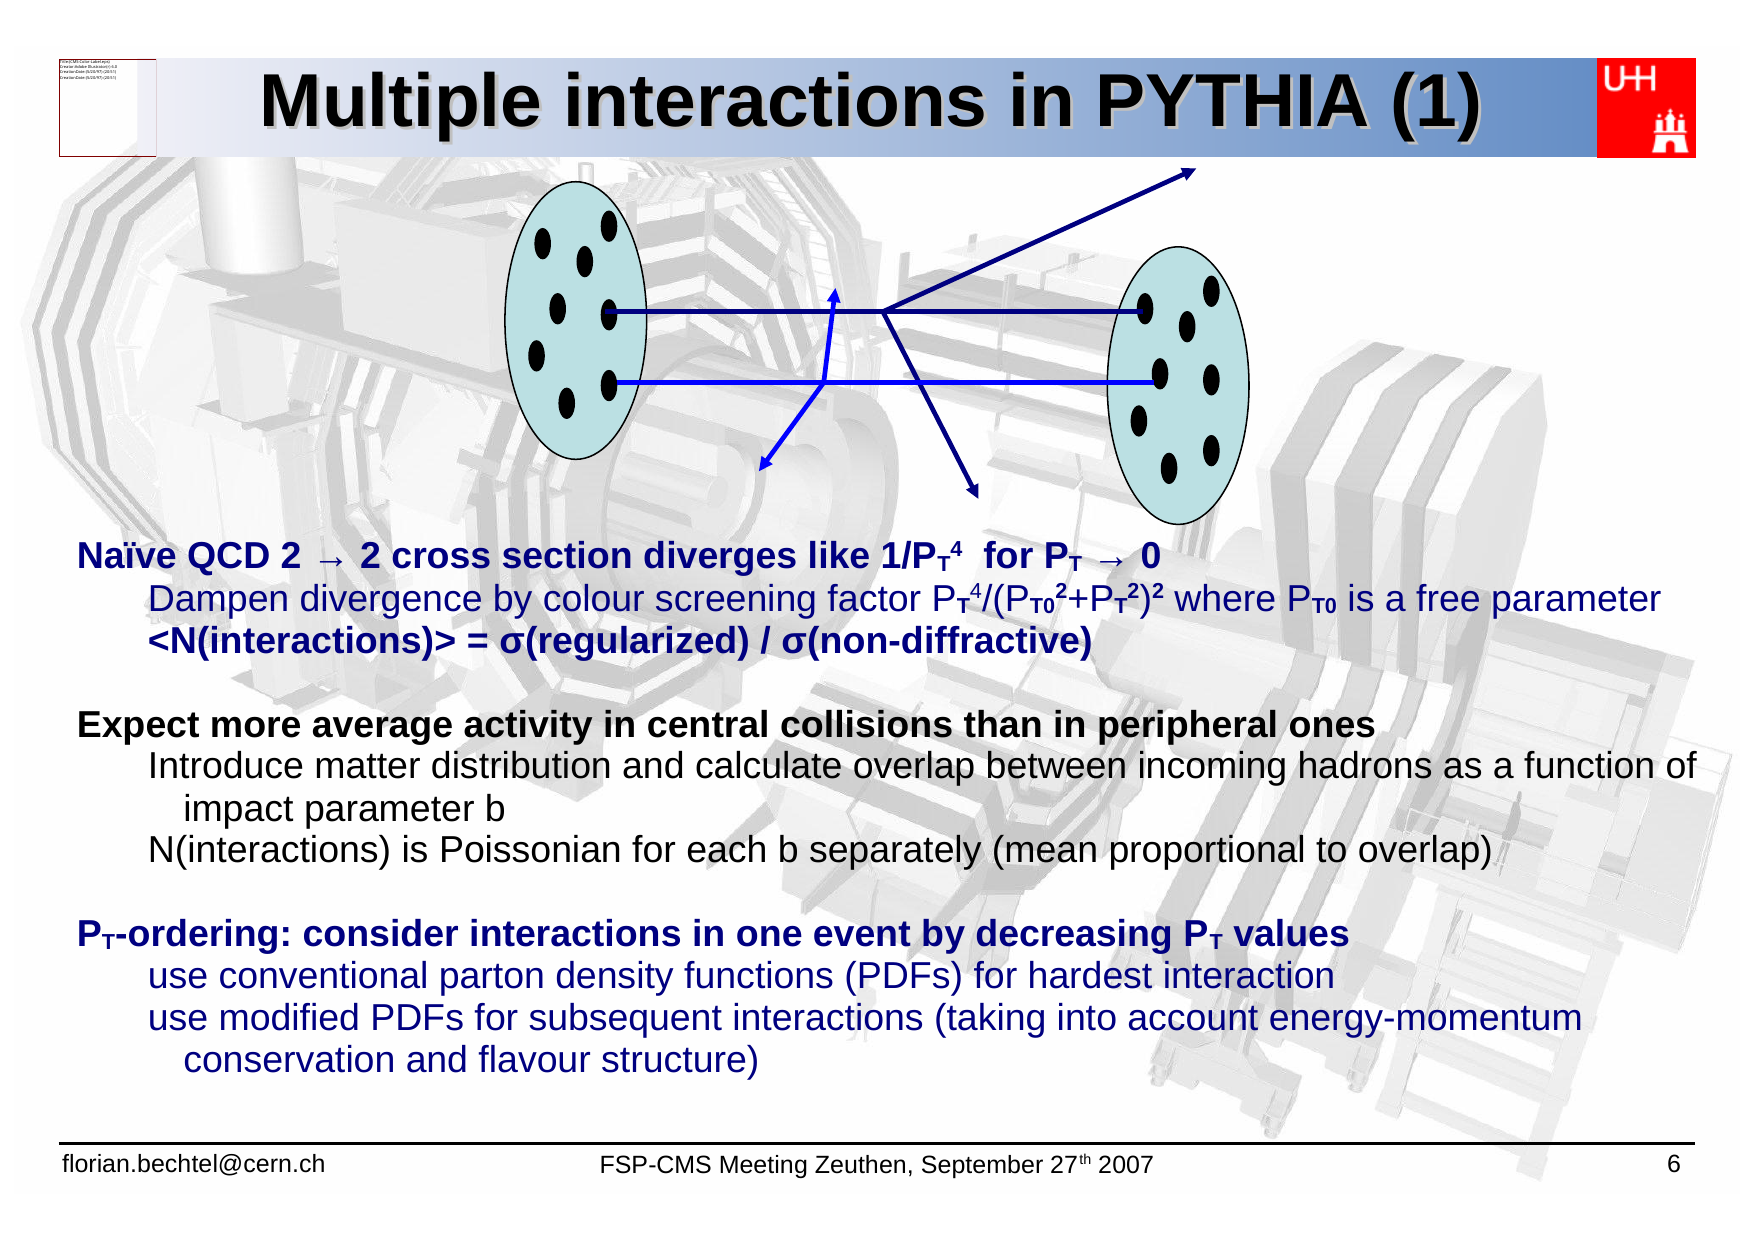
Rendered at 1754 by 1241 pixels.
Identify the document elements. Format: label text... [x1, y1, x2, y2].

text_box [504, 181, 647, 460]
picture [14, 46, 1740, 1194]
text_box <number> [1652, 1150, 1696, 1182]
text_box [1107, 246, 1250, 525]
text_box Naïve QCD 2 → 2 cross section diverges like 1/PT4 for PT → 0 Dampen divergence by colour screening factor PT4/(PT02+PT2)2 where PT0 is a free parameter <N(interactions)> = σ(regularized) / σ(non-diffractive) Expect more average activity in central collisions than in peripheral ones Introduce matter distribution and calculate overlap between incoming hadrons as a function of impact parameter b N(interactions) is Poissonian for each b separately (mean proportional to overlap) PT-ordering: consider interactions in one event by decreasing PT values use conventional parton density functions (PDFs) for hardest interaction use modified PDFs for subsequent interactions (taking into account energy-momentum conservation and flavour structure) [41, 535, 1713, 1121]
text_box FSP-CMS Meeting Zeuthen, September 27th 2007 [562, 1150, 1192, 1183]
text_box Multiple interactions in PYTHIA (1) [157, 58, 1597, 157]
text_box florian.bechtel@cern.ch [58, 1150, 330, 1182]
